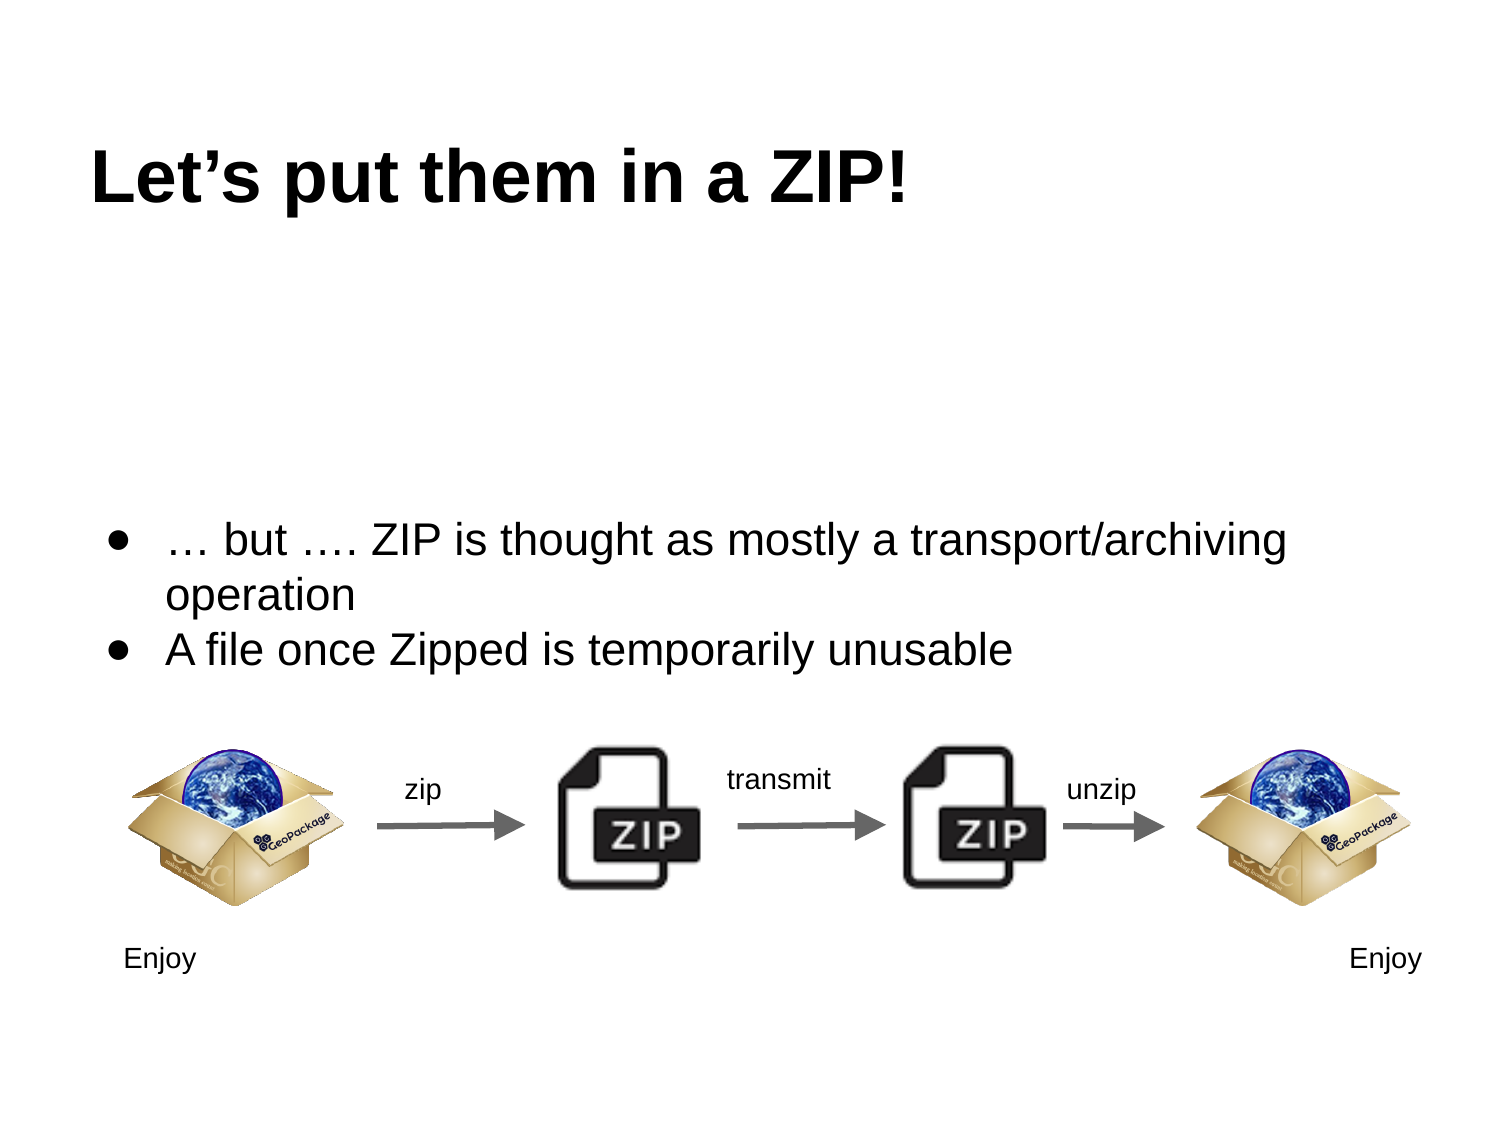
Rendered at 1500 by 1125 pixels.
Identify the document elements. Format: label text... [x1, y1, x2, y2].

picture [128, 745, 344, 906]
text_box Enjoy [1334, 924, 1460, 990]
picture [1196, 745, 1411, 906]
text_box zip [389, 755, 515, 821]
text_box transmit [711, 745, 878, 811]
text_box Enjoy [108, 924, 234, 990]
text_box unzip [1051, 755, 1177, 821]
picture [532, 727, 718, 926]
list … but …. ZIP is thought as mostly a transport/archiving operation A file once Zipped is temporarily unusable [75, 262, 1425, 1078]
title Let’s put them in a ZIP! [75, 45, 1425, 233]
picture [877, 726, 1064, 925]
